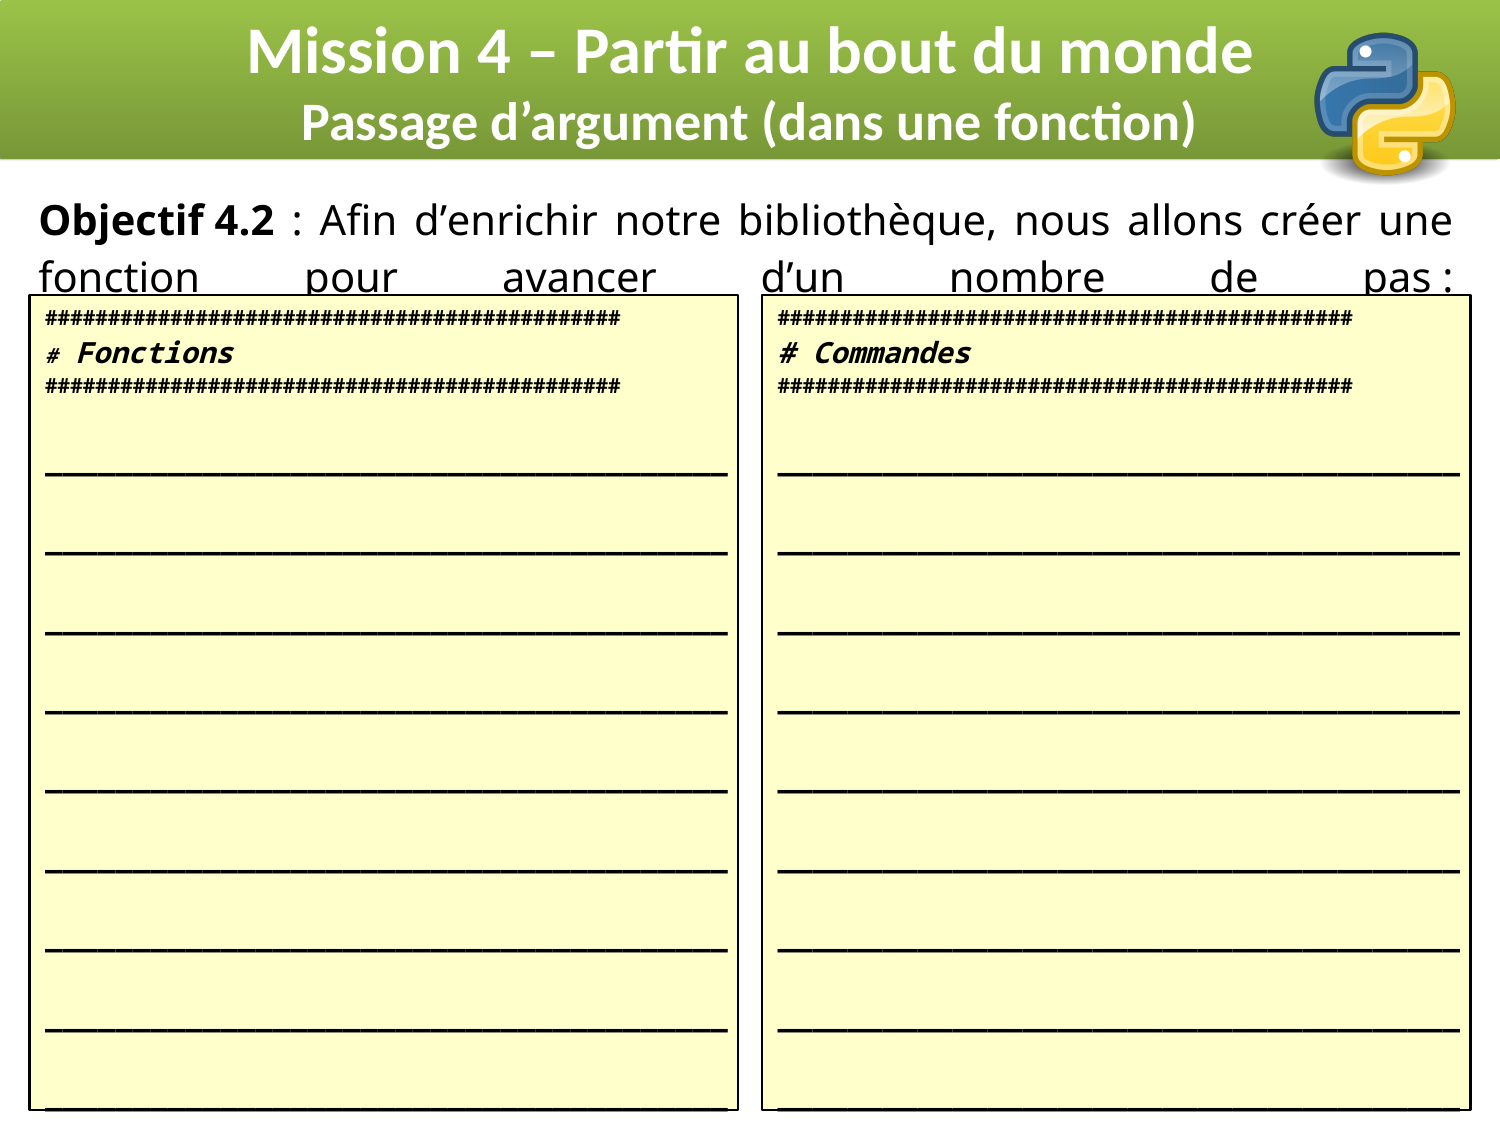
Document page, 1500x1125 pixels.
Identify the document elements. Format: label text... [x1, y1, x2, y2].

text_box ############################################## # Fonctions ############################################## _______________________________________ _______________________________________ _______________________________________ _______________________________________ _______________________________________ _______________________________________ _______________________________________ _______________________________________ _______________________________________ _______________________________________ _______________________________________ _______________________________________ [29, 295, 739, 1111]
picture [1305, 29, 1465, 183]
text_box Mission 4 – Partir au bout du monde Passage d’argument (dans une fonction) [0, 0, 1500, 159]
text_box ############################################## # Commandes ############################################## _______________________________________ _______________________________________ _______________________________________ _______________________________________ _______________________________________ _______________________________________ _______________________________________ _______________________________________ _______________________________________ _______________________________________ _______________________________________ _______________________________________ [761, 295, 1471, 1111]
text_box Objectif 4.2 : Afin d’enrichir notre bibliothèque, nous allons créer une fonction pour avancer d’un nombre de pas : mrp_avancer_nbpas(pas). [23, 183, 1469, 282]
